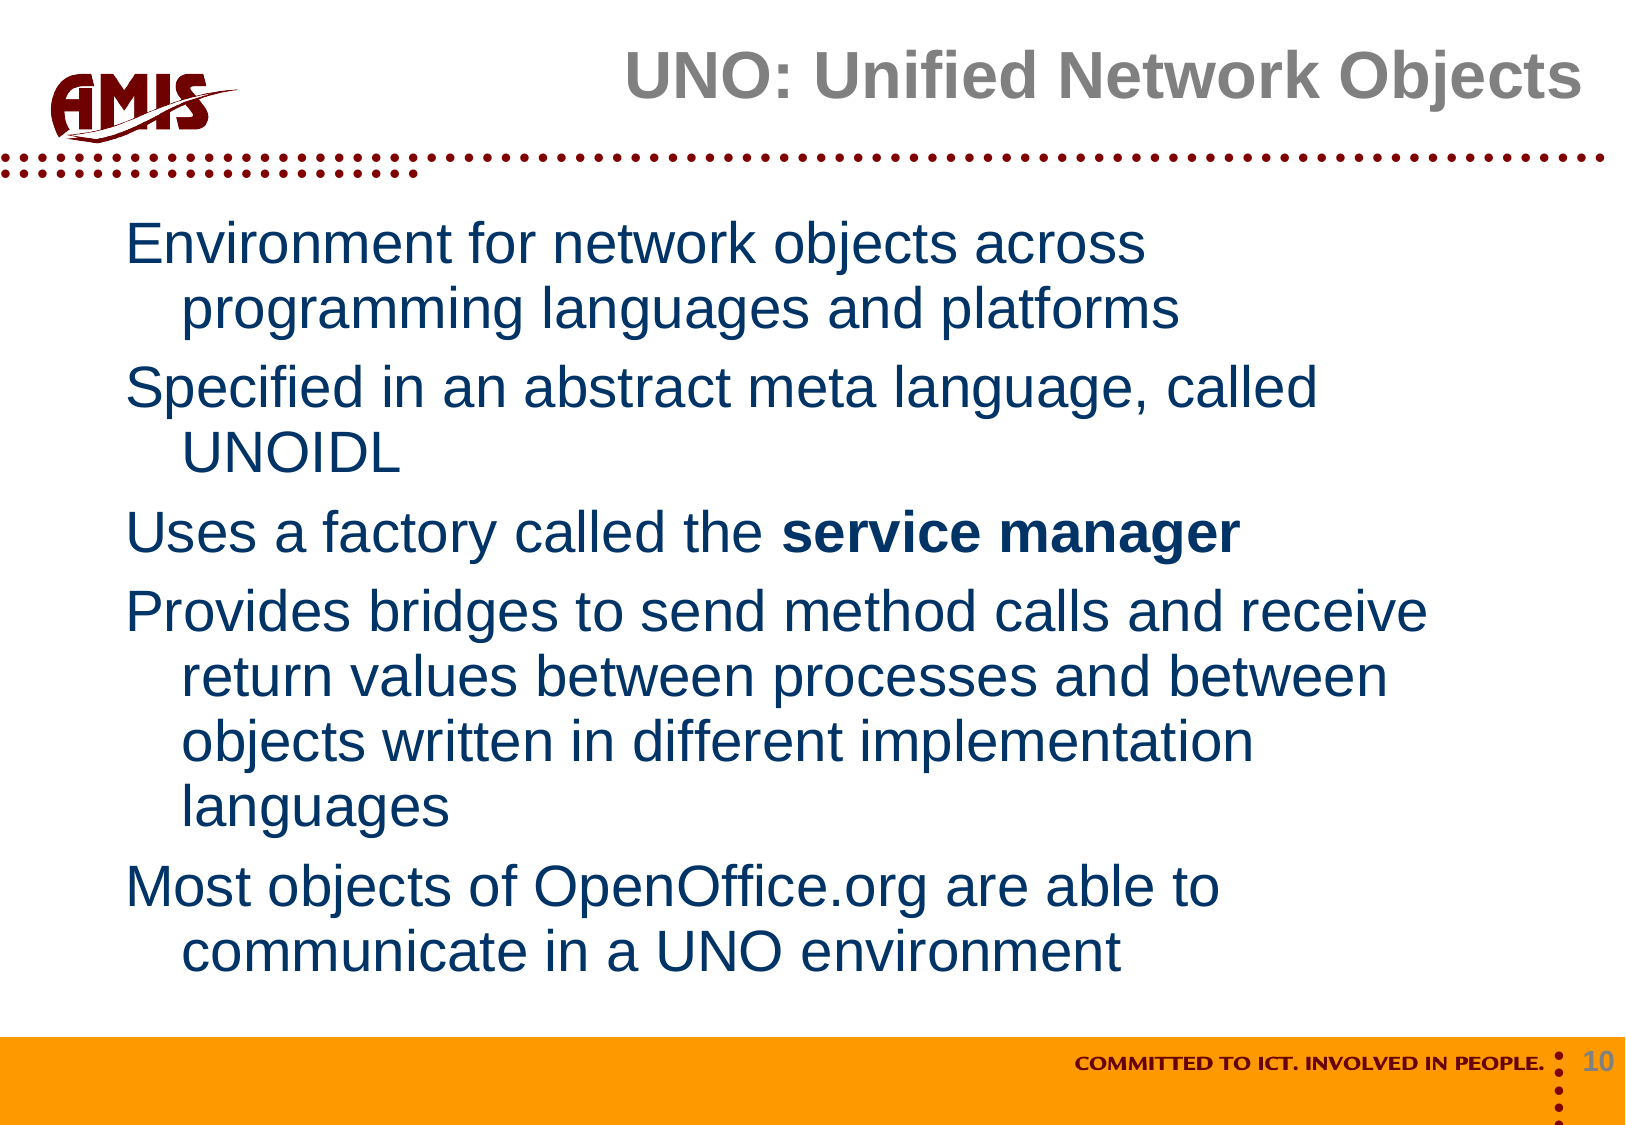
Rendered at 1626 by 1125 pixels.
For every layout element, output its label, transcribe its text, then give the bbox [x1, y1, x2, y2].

title UNO: Unified Network Objects [262, 27, 1585, 123]
picture [1074, 1055, 1544, 1071]
picture [50, 73, 238, 144]
list Environment for network objects across programming languages and platforms Specified in an abstract meta language, called UNOIDL Uses a factory called the service manager Provides bridges to send method calls and receive return values between processes and between objects written in different implementation languages Most objects of OpenOffice.org are able to communicate in a UNO environment [124, 210, 1500, 1002]
